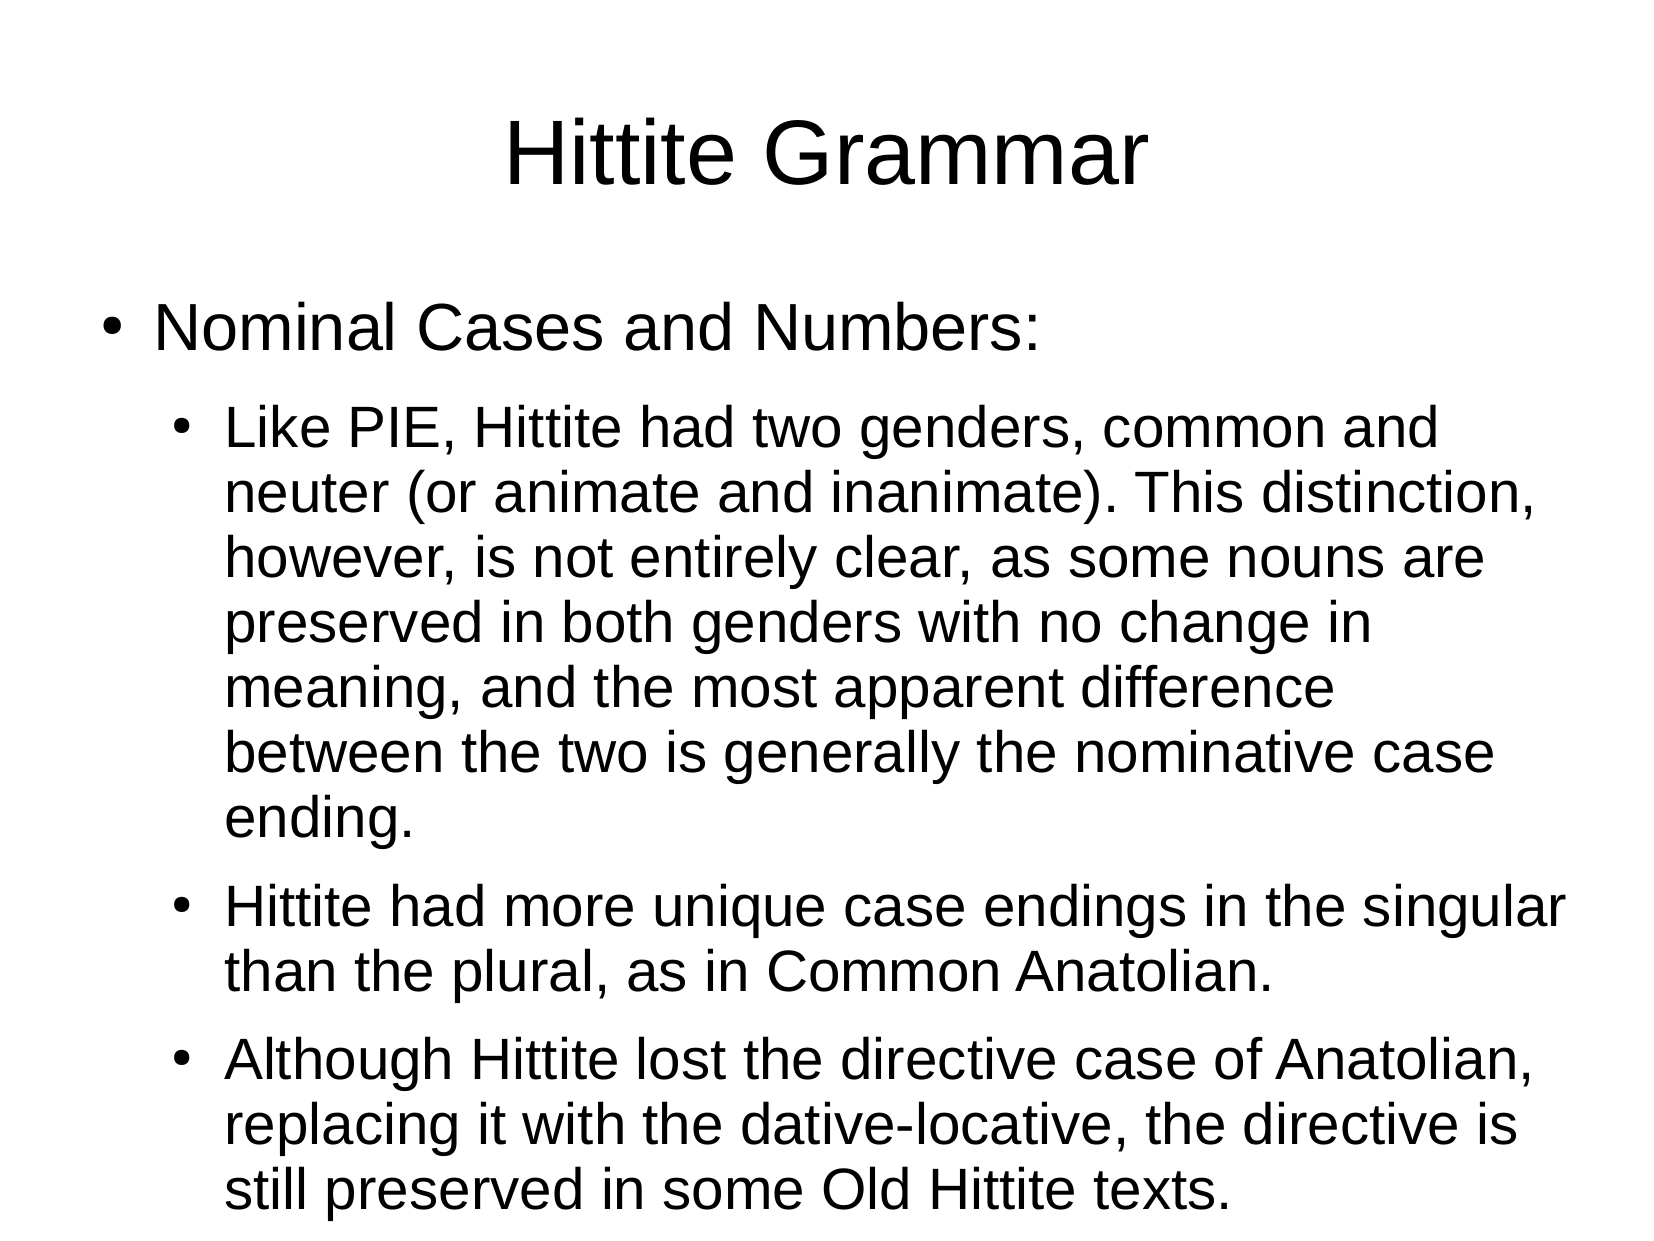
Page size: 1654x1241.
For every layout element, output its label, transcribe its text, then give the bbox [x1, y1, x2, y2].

title Hittite Grammar [82, 49, 1571, 257]
list Nominal Cases and Numbers: Like PIE, Hittite had two genders, common and neuter (or animate and inanimate). This distinction, however, is not entirely clear, as some nouns are preserved in both genders with no change in meaning, and the most apparent difference between the two is generally the nominative case ending. Hittite had more unique case endings in the singular than the plural, as in Common Anatolian. Although Hittite lost the directive case of Anatolian, replacing it with the dative-locative, the directive is still preserved in some Old Hittite texts. [82, 290, 1571, 1220]
